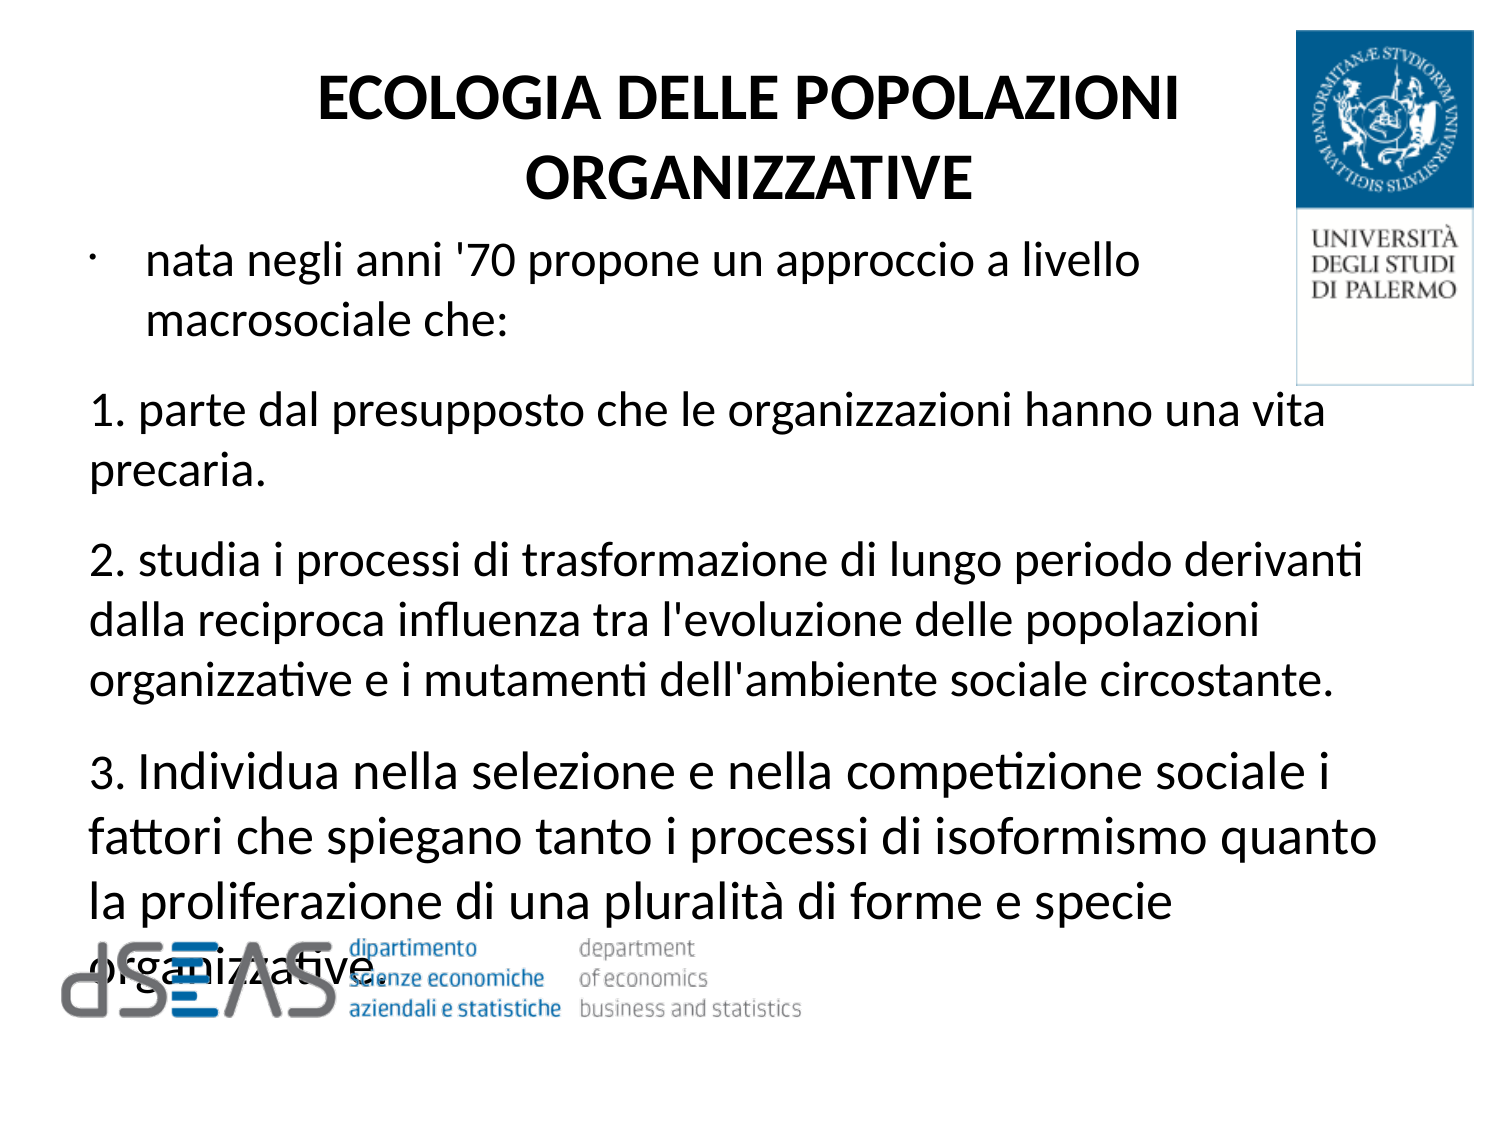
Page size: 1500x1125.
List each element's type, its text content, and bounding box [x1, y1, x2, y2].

title ECOLOGIA DELLE POPOLAZIONI ORGANIZZATIVE [75, 45, 1425, 219]
picture [39, 845, 831, 1078]
list nata negli anni '70 propone un approccio a livello macrosociale che: 1. parte dal presupposto che le organizzazioni hanno una vita precaria. 2. studia i processi di trasformazione di lungo periodo derivanti dalla reciproca influenza tra l'evoluzione delle popolazioni organizzative e i mutamenti dell'ambiente sociale circostante. 3. Individua nella selezione e nella competizione sociale i fattori che spiegano tanto i processi di isoformismo quanto la proliferazione di una pluralità di forme e specie organizzative. [74, 219, 1425, 962]
picture [1296, 30, 1474, 386]
